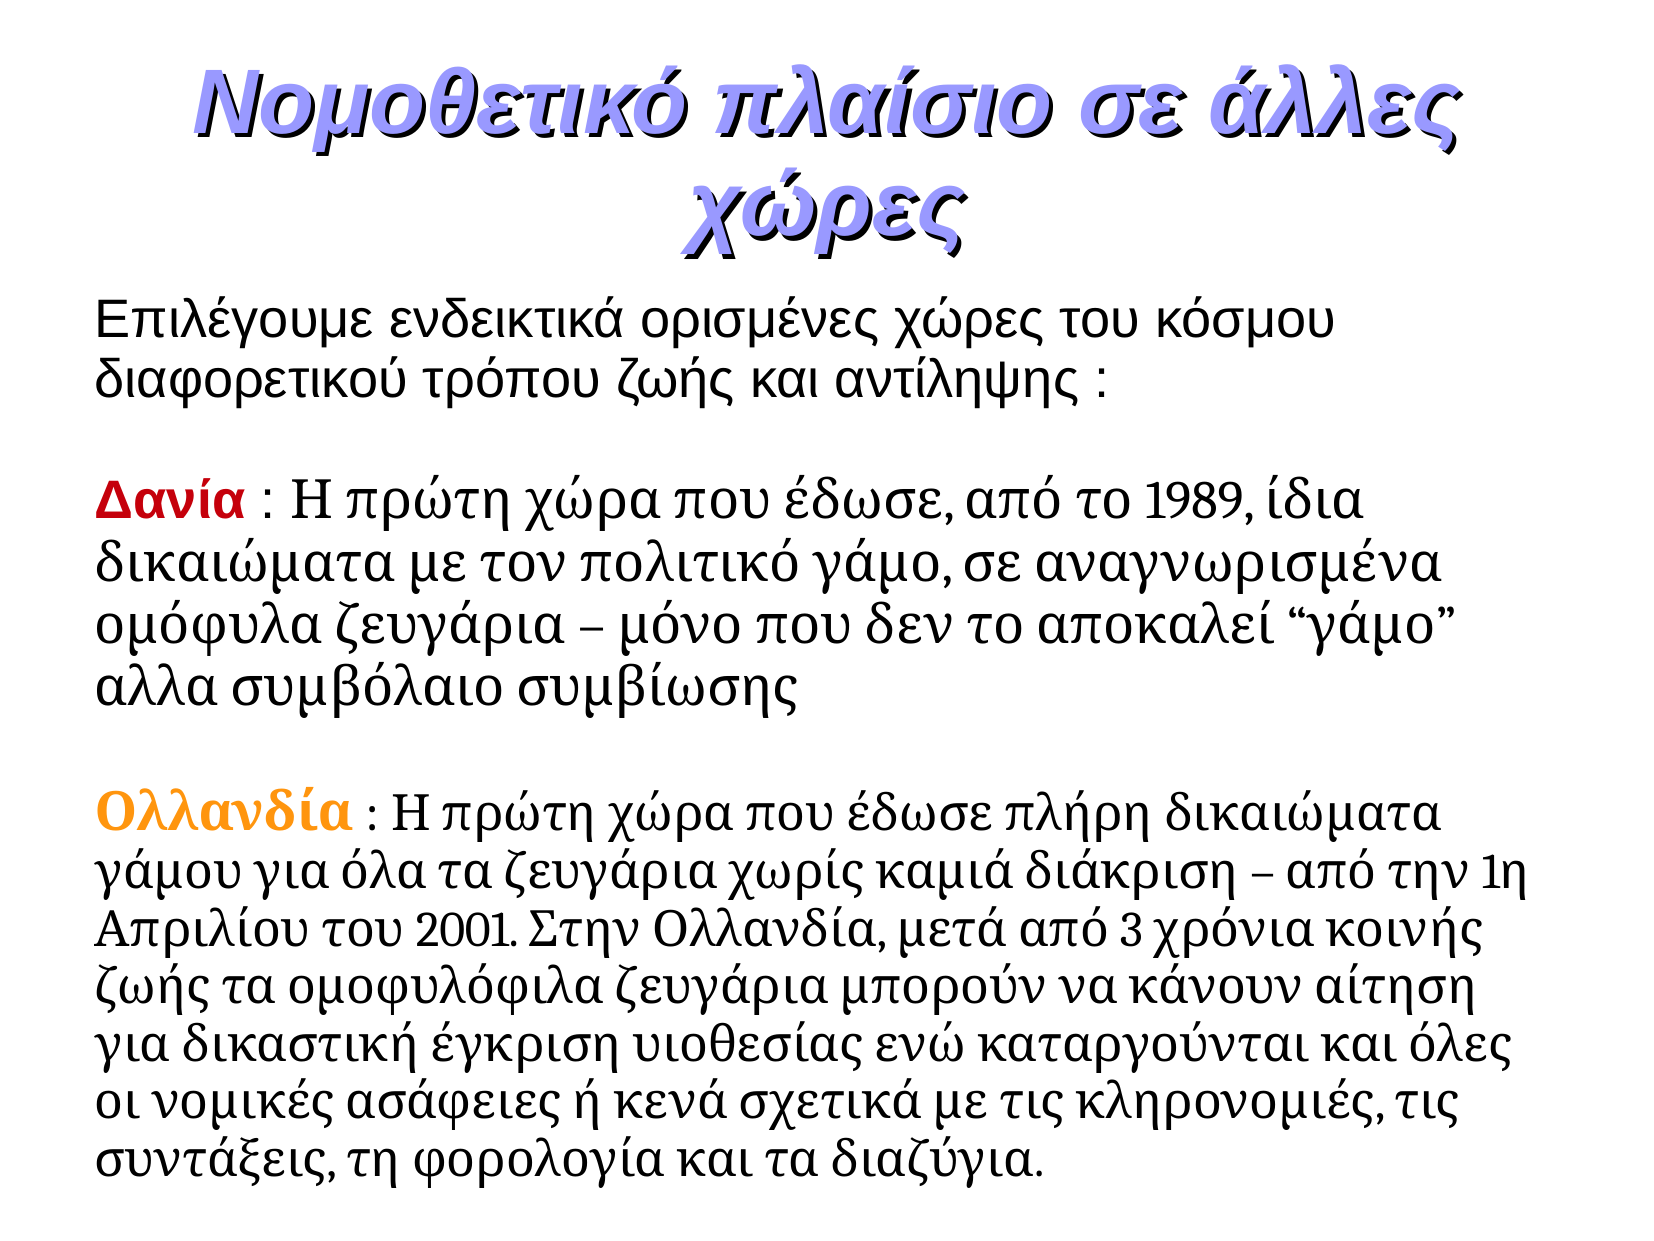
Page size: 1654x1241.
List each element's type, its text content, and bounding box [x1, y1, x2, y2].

title Νομοθετικό πλαίσιο σε άλλες χώρες [82, 49, 1571, 257]
subtitle Επιλέγουμε ενδεικτικά ορισμένες χώρες του κόσμου διαφορετικού τρόπου ζωής και αντίληψης : Δανία : Η πρώτη χώρα που έδωσε, από το 1989, ίδια δικαιώματα με τον πολιτικό γάμο, σε αναγνωρισμένα ομόφυλα ζευγάρια – μόνο που δεν το αποκαλεί “γάμο” αλλα συμβόλαιο συμβίωσης Ολλανδία : Η πρώτη χώρα που έδωσε πλήρη δικαιώματα γάμου για όλα τα ζευγάρια χωρίς καμιά διάκριση – από την 1η Απριλίου του 2001. Στην Ολλανδία, μετά από 3 χρόνια κοινής ζωής τα ομοφυλόφιλα ζευγάρια μπορούν να κάνουν αίτηση για δικαστική έγκριση υιοθεσίας ενώ καταργούνται και όλες οι νομικές ασάφειες ή κενά σχετικά με τις κληρονομιές, τις συντάξεις, τη φορολογία και τα διαζύγια. [94, 189, 1550, 1241]
